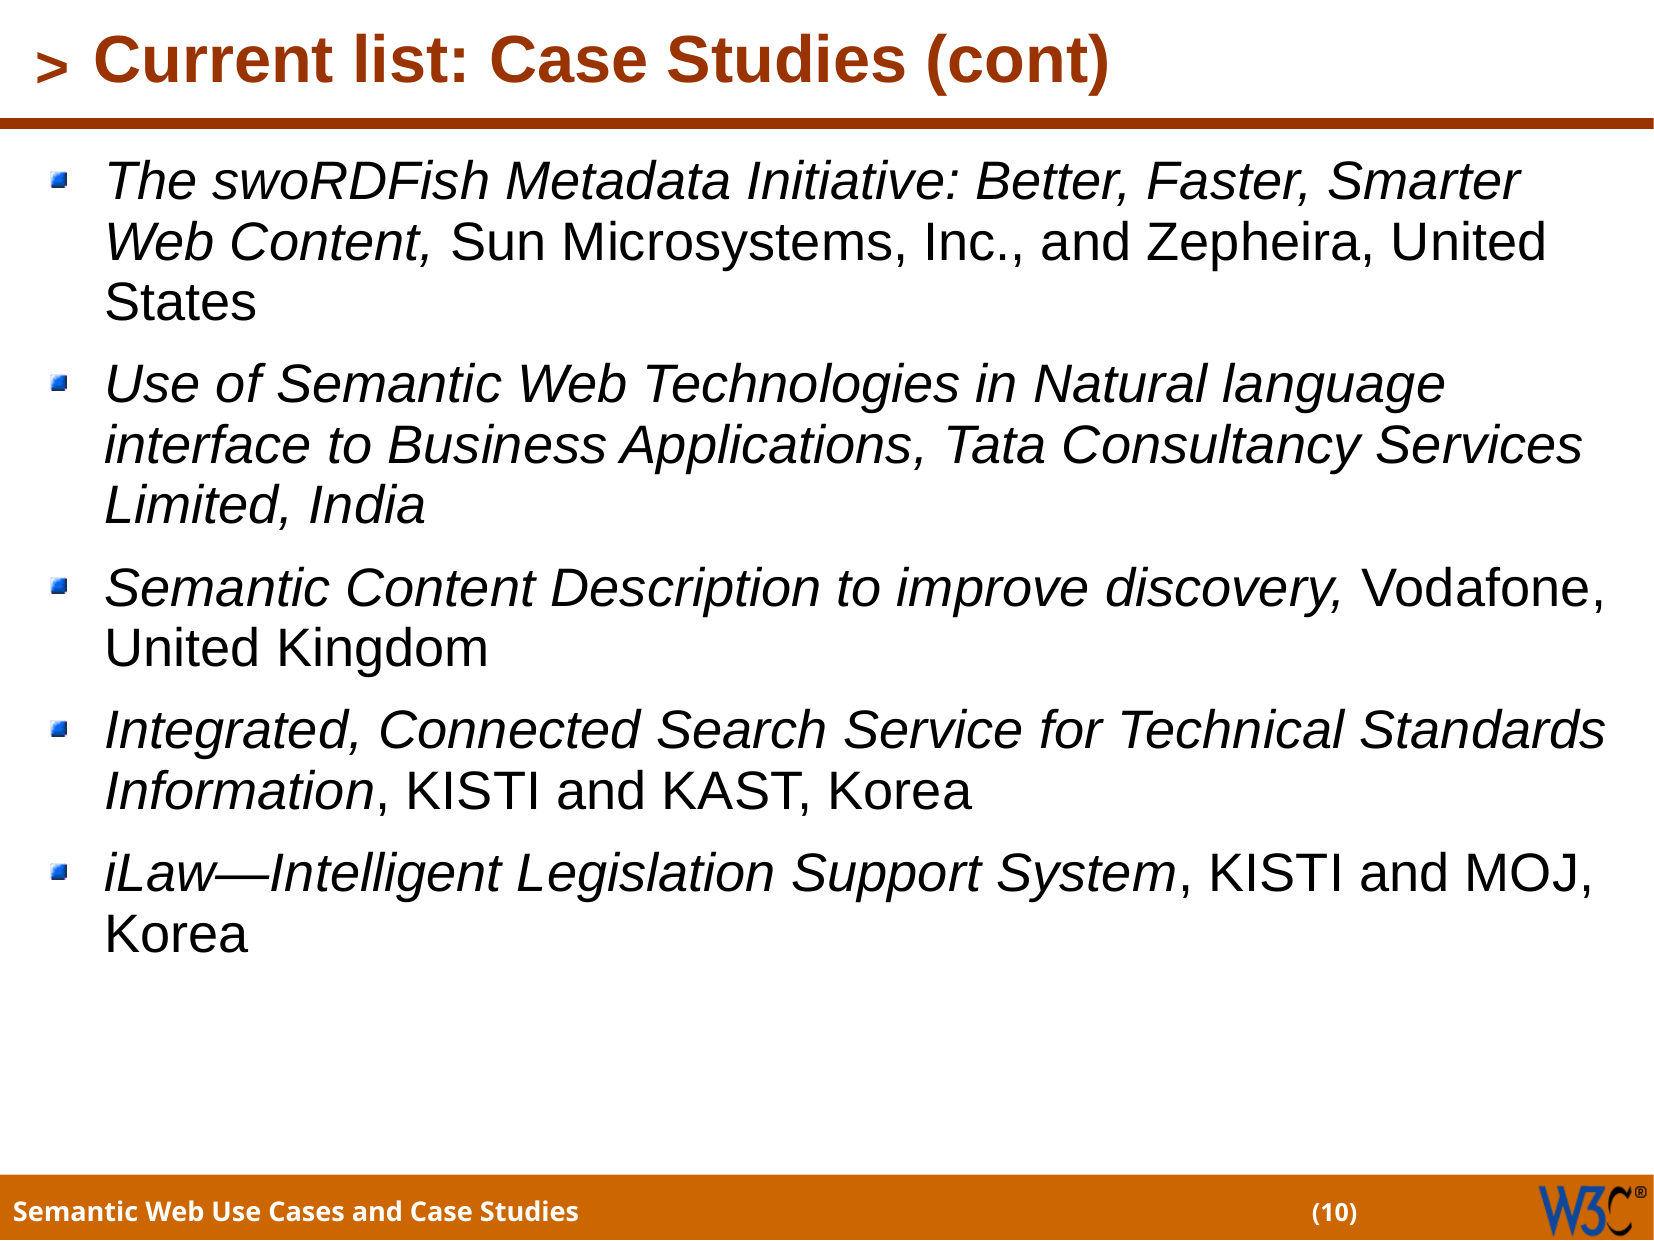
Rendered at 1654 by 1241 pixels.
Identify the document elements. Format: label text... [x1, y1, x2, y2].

list The swoRDFish Metadata Initiative: Better, Faster, Smarter Web Content, Sun Microsystems, Inc., and Zepheira, United States Use of Semantic Web Technologies in Natural language interface to Business Applications, Tata Consultancy Services Limited, India Semantic Content Description to improve discovery, Vodafone, United Kingdom Integrated, Connected Search Service for Technical Standards Information, KISTI and KAST, Korea iLaw—Intelligent Legislation Support System, KISTI and MOJ, Korea [33, 147, 1629, 1134]
title Current list: Case Studies (cont) [93, 0, 1493, 119]
picture [1535, 1183, 1651, 1240]
